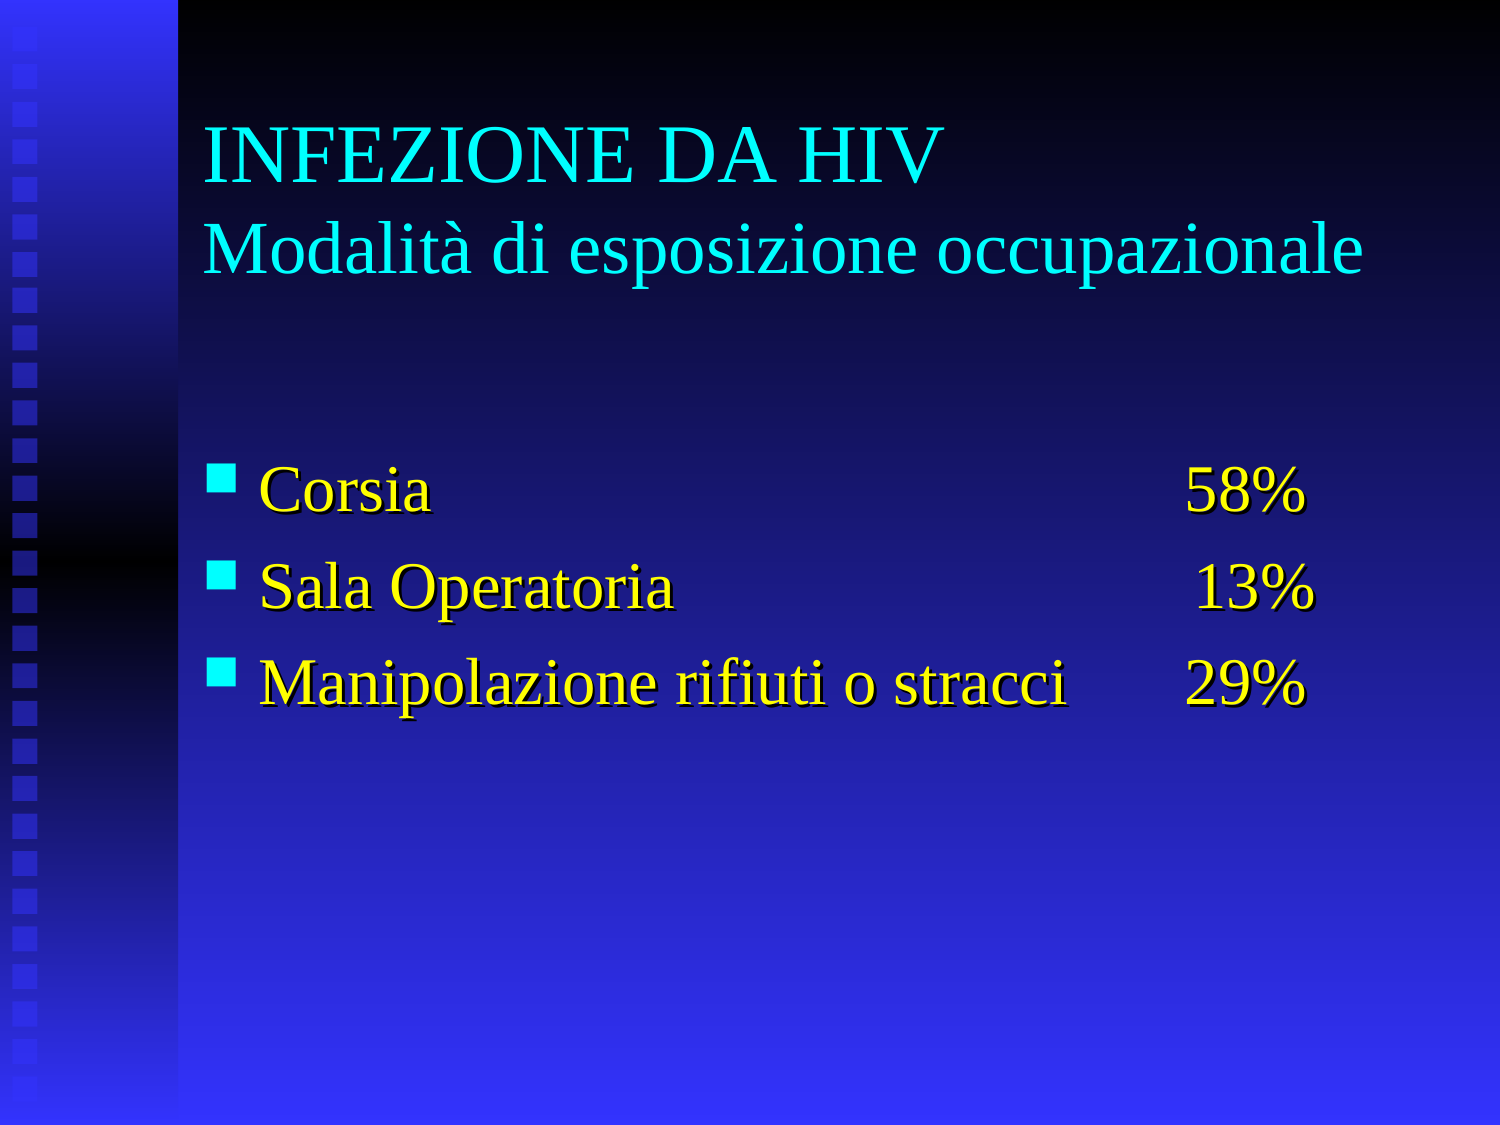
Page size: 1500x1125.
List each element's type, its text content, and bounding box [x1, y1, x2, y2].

text_box INFEZIONE DA HIV Modalità di esposizione occupazionale [187, 91, 1463, 297]
text_box Corsia 58% Sala Operatoria 13% Manipolazione rifiuti o stracci 29% [187, 437, 1467, 995]
